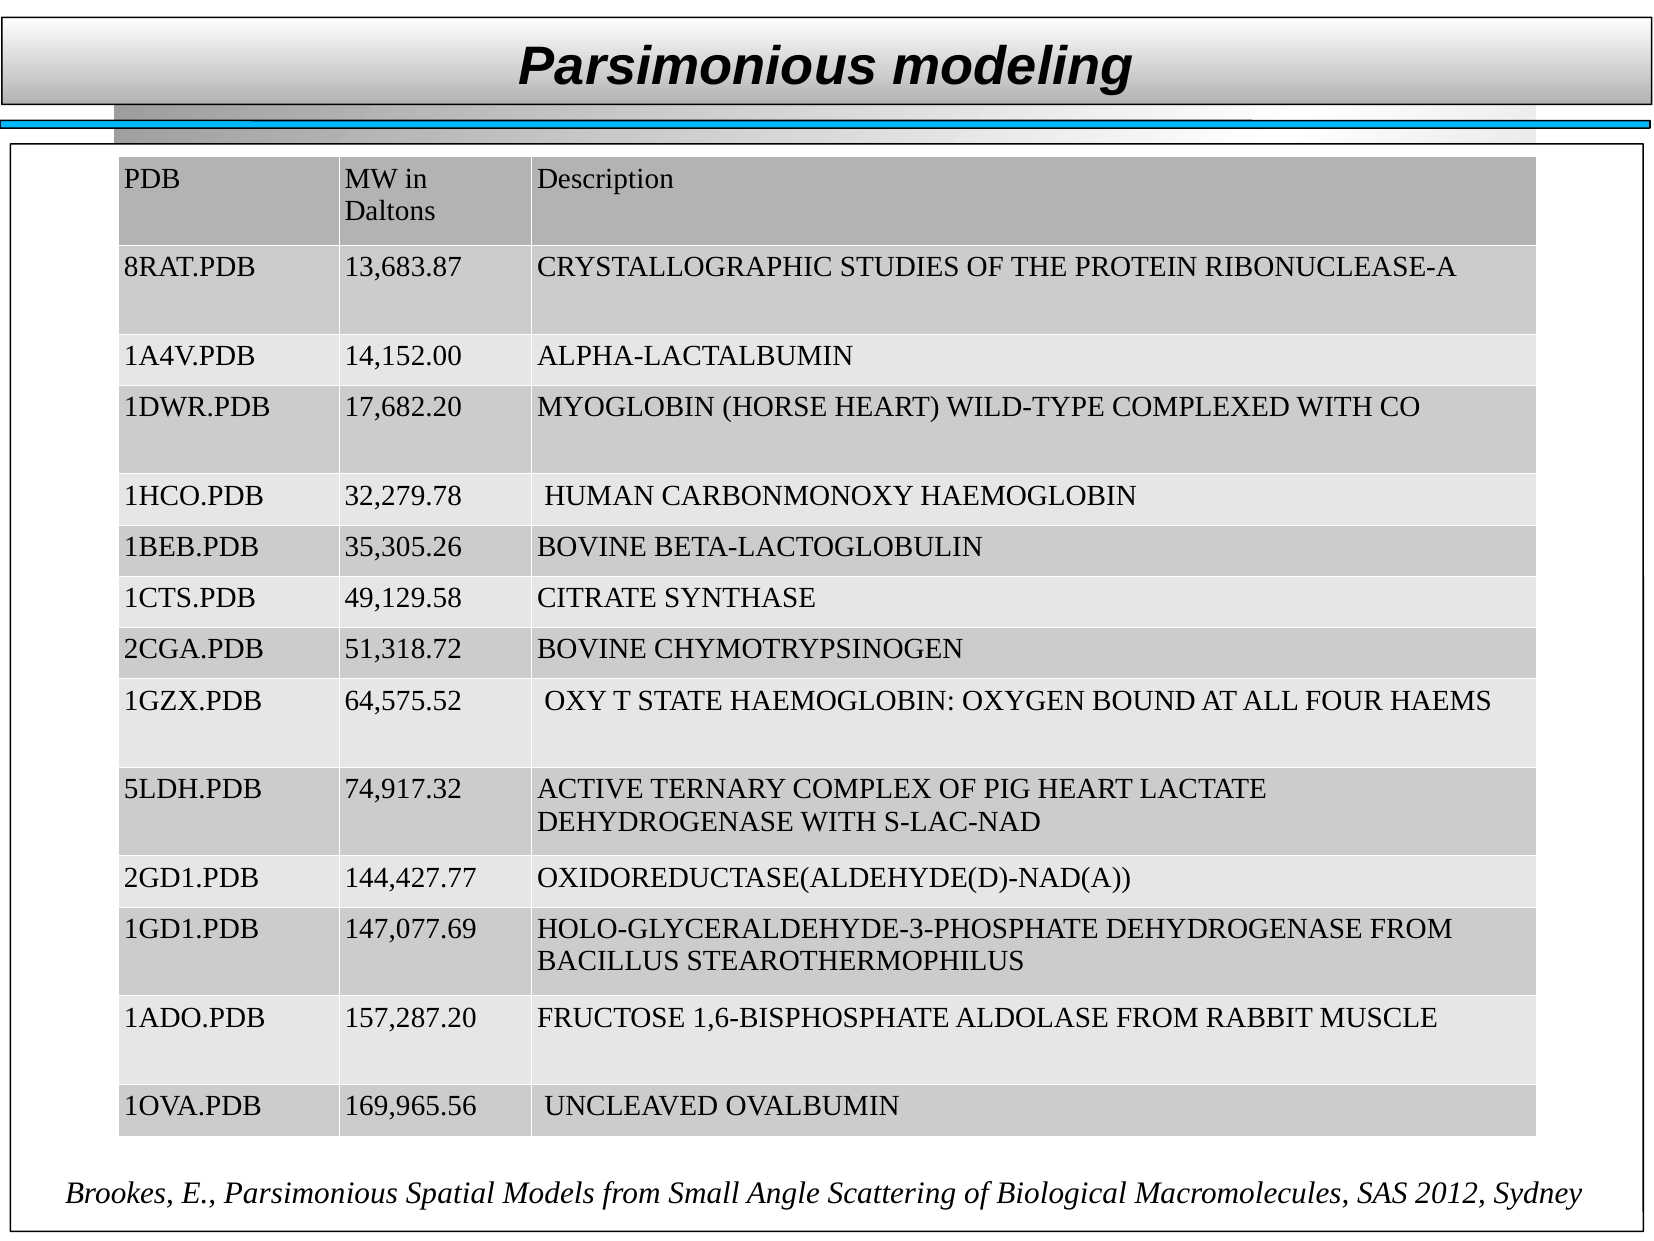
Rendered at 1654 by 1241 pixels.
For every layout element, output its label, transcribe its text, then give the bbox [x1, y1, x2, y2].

table_cell 1DWR.PDB [119, 386, 339, 473]
table_cell 2CGA.PDB [119, 628, 339, 678]
table_cell 17,682.20 [340, 386, 531, 473]
table_cell 8RAT.PDB [119, 246, 339, 334]
table_cell 157,287.20 [340, 996, 531, 1084]
table_cell HUMAN CARBONMONOXY HAEMOGLOBIN [532, 474, 1536, 525]
table_cell 51,318.72 [340, 628, 531, 678]
table_header PDB [119, 157, 339, 245]
table_cell BOVINE BETA-LACTOGLOBULIN [532, 526, 1536, 576]
table_cell 169,965.56 [340, 1085, 531, 1136]
table_cell 1ADO.PDB [119, 996, 339, 1084]
table_cell 1CTS.PDB [119, 577, 339, 627]
table_cell HOLO-GLYCERALDEHYDE-3-PHOSPHATE DEHYDROGENASE FROM BACILLUS STEAROTHERMOPHILUS [532, 908, 1536, 995]
table_cell 74,917.32 [340, 768, 531, 855]
text_box [0, 120, 1651, 129]
table_cell 147,077.69 [340, 908, 531, 995]
table_cell 13,683.87 [340, 246, 531, 334]
table_cell OXIDOREDUCTASE(ALDEHYDE(D)-NAD(A)) [532, 856, 1536, 907]
table_cell 64,575.52 [340, 679, 531, 767]
table_header Description [532, 157, 1536, 245]
table_cell 144,427.77 [340, 856, 531, 907]
table_cell BOVINE CHYMOTRYPSINOGEN [532, 628, 1536, 678]
text_box Parsimonious modeling [1, 17, 1652, 105]
table_cell 1OVA.PDB [119, 1085, 339, 1136]
table_cell 1BEB.PDB [119, 526, 339, 576]
table_cell 32,279.78 [340, 474, 531, 525]
table_cell 5LDH.PDB [119, 768, 339, 855]
table_cell 14,152.00 [340, 335, 531, 385]
table_cell ACTIVE TERNARY COMPLEX OF PIG HEART LACTATE DEHYDROGENASE WITH S-LAC-NAD [532, 768, 1536, 855]
table_cell 35,305.26 [340, 526, 531, 576]
table_cell ALPHA-LACTALBUMIN [532, 335, 1536, 385]
table_cell 1GD1.PDB [119, 908, 339, 995]
table_cell 1A4V.PDB [119, 335, 339, 385]
table_header MW in Daltons [340, 157, 531, 245]
table_cell OXY T STATE HAEMOGLOBIN: OXYGEN BOUND AT ALL FOUR HAEMS [532, 679, 1536, 767]
title Brookes, E., Parsimonious Spatial Models from Small Angle Scattering of Biological Macromolecules, SAS 2012, Sydney [29, 1138, 1620, 1241]
table_cell CITRATE SYNTHASE [532, 577, 1536, 627]
table_cell 1HCO.PDB [119, 474, 339, 525]
table_cell MYOGLOBIN (HORSE HEART) WILD-TYPE COMPLEXED WITH CO [532, 386, 1536, 473]
table_cell 1GZX.PDB [119, 679, 339, 767]
table_cell CRYSTALLOGRAPHIC STUDIES OF THE PROTEIN RIBONUCLEASE-A [532, 246, 1536, 334]
table_cell 49,129.58 [340, 577, 531, 627]
table_cell FRUCTOSE 1,6-BISPHOSPHATE ALDOLASE FROM RABBIT MUSCLE [532, 996, 1536, 1084]
table_cell UNCLEAVED OVALBUMIN [532, 1085, 1536, 1136]
table_cell 2GD1.PDB [119, 856, 339, 907]
